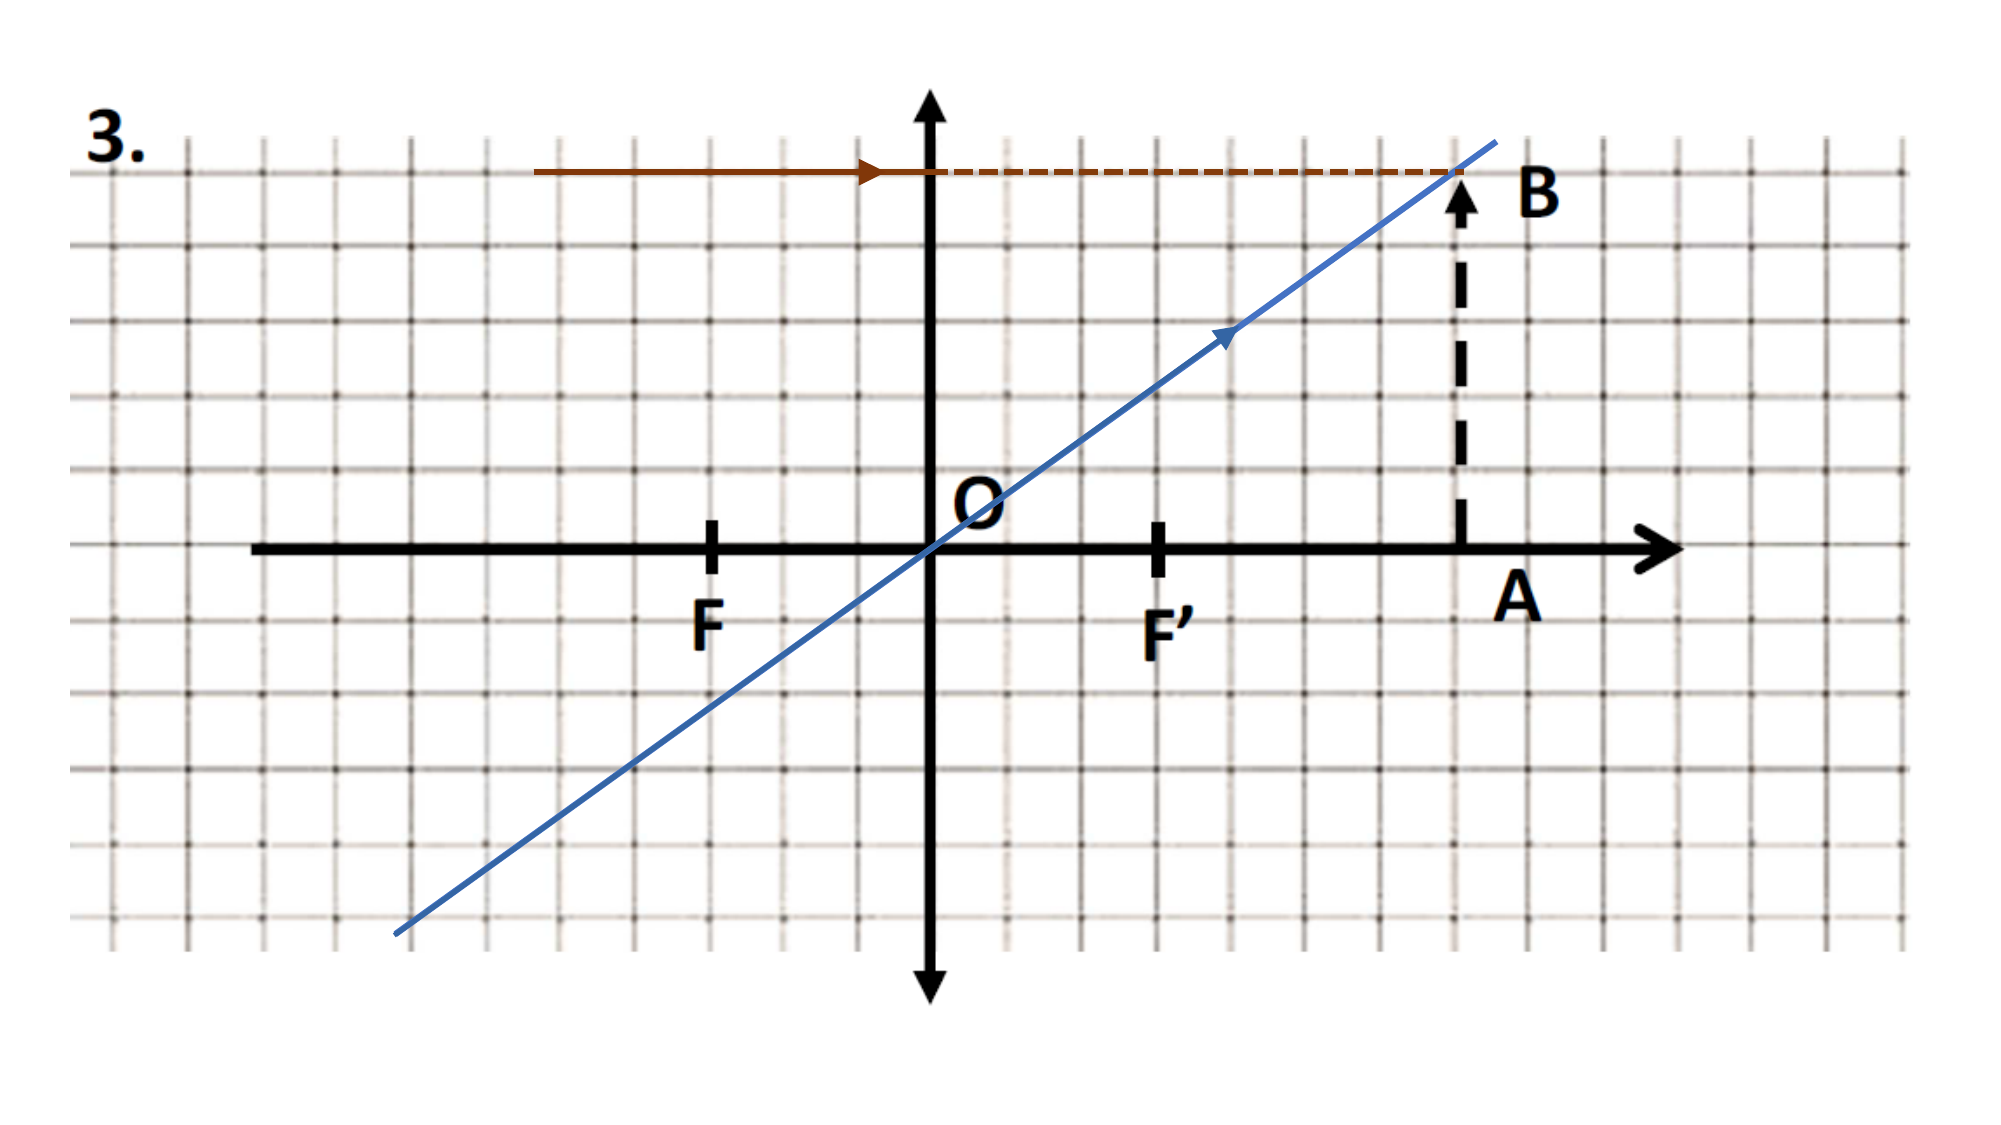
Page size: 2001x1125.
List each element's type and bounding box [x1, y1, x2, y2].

picture [70, 88, 1913, 1027]
